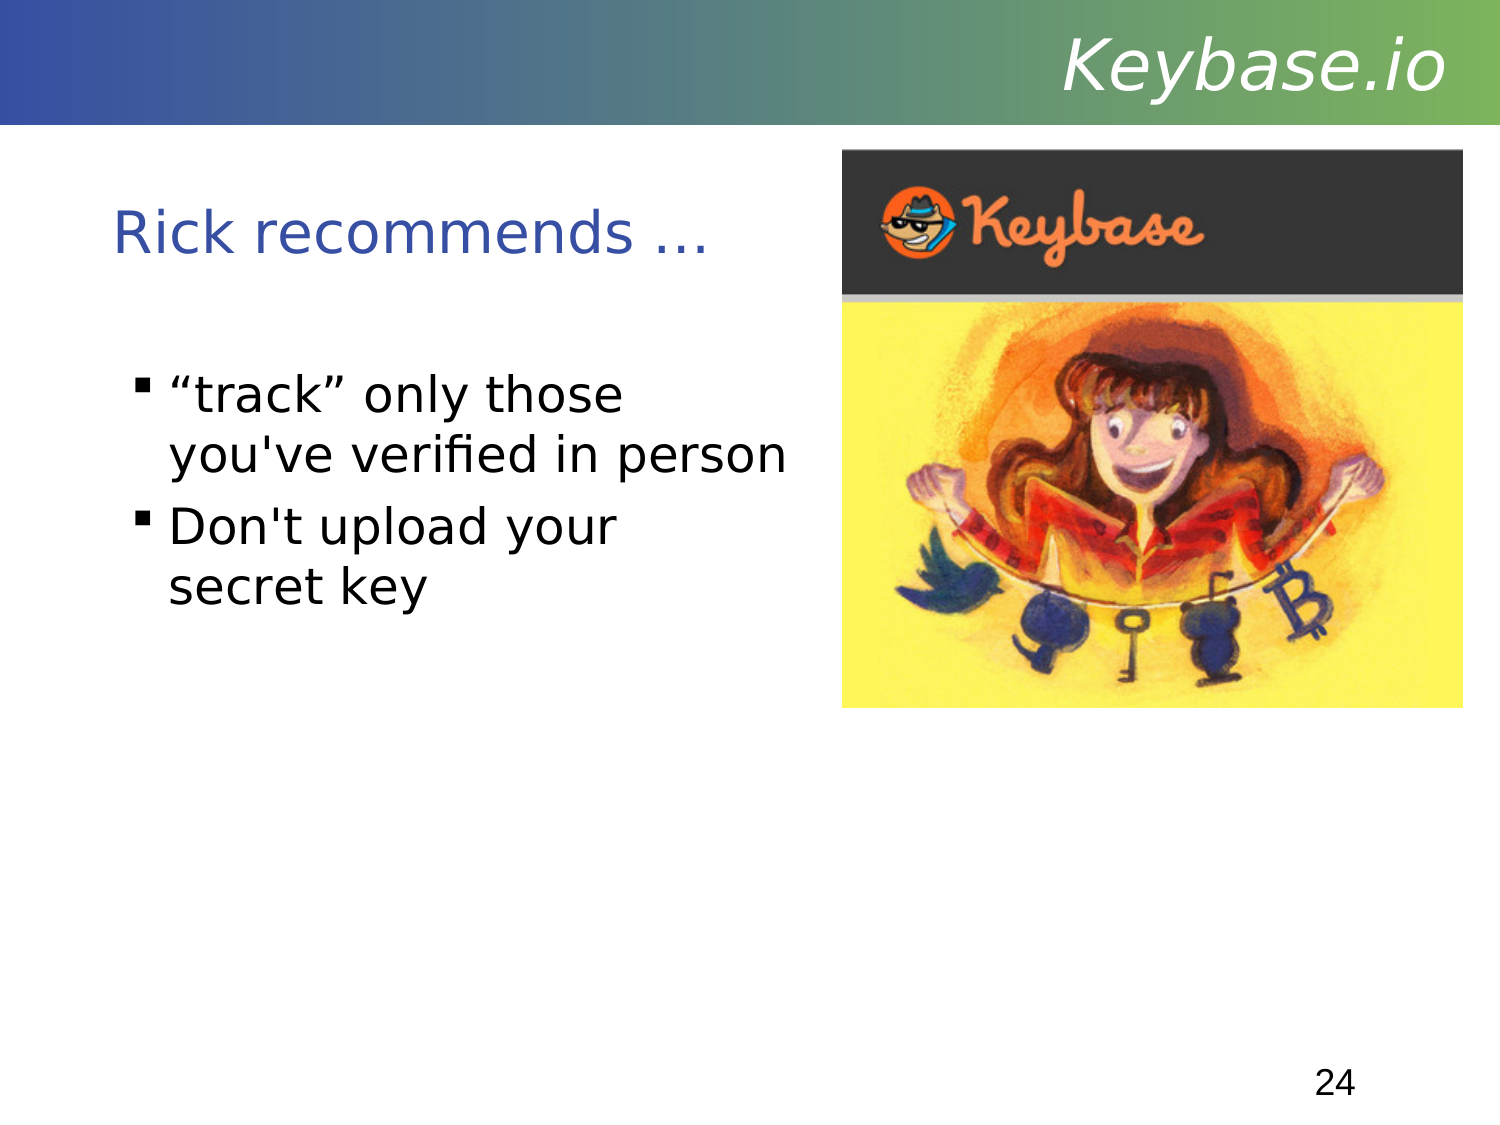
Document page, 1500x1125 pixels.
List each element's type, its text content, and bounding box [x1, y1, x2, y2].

list Rick recommends … “track” only those you've verified in person Don't upload your secret key [70, 187, 1438, 961]
picture [842, 149, 1463, 708]
title Keybase.io [62, 12, 1463, 113]
